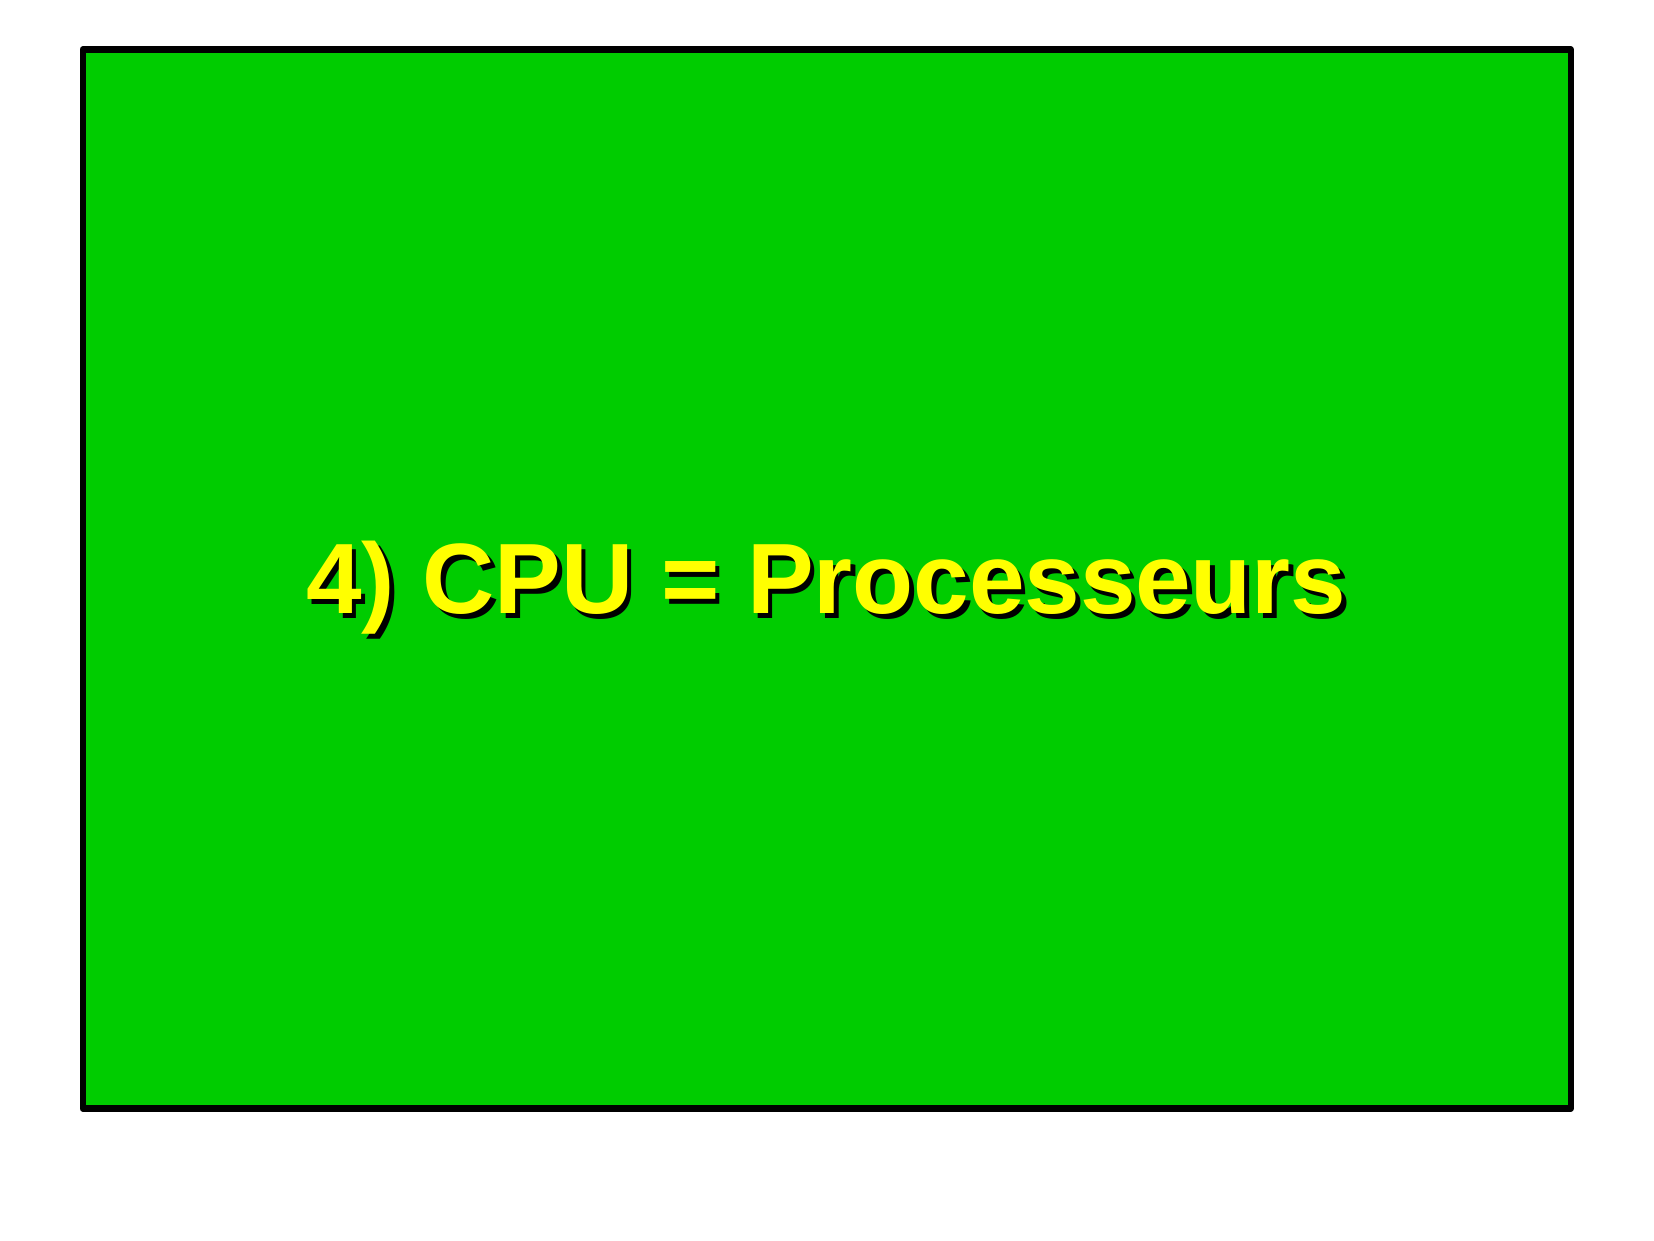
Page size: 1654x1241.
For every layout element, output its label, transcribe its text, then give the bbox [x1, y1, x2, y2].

subtitle 4) CPU = Processeurs [82, 49, 1571, 1109]
